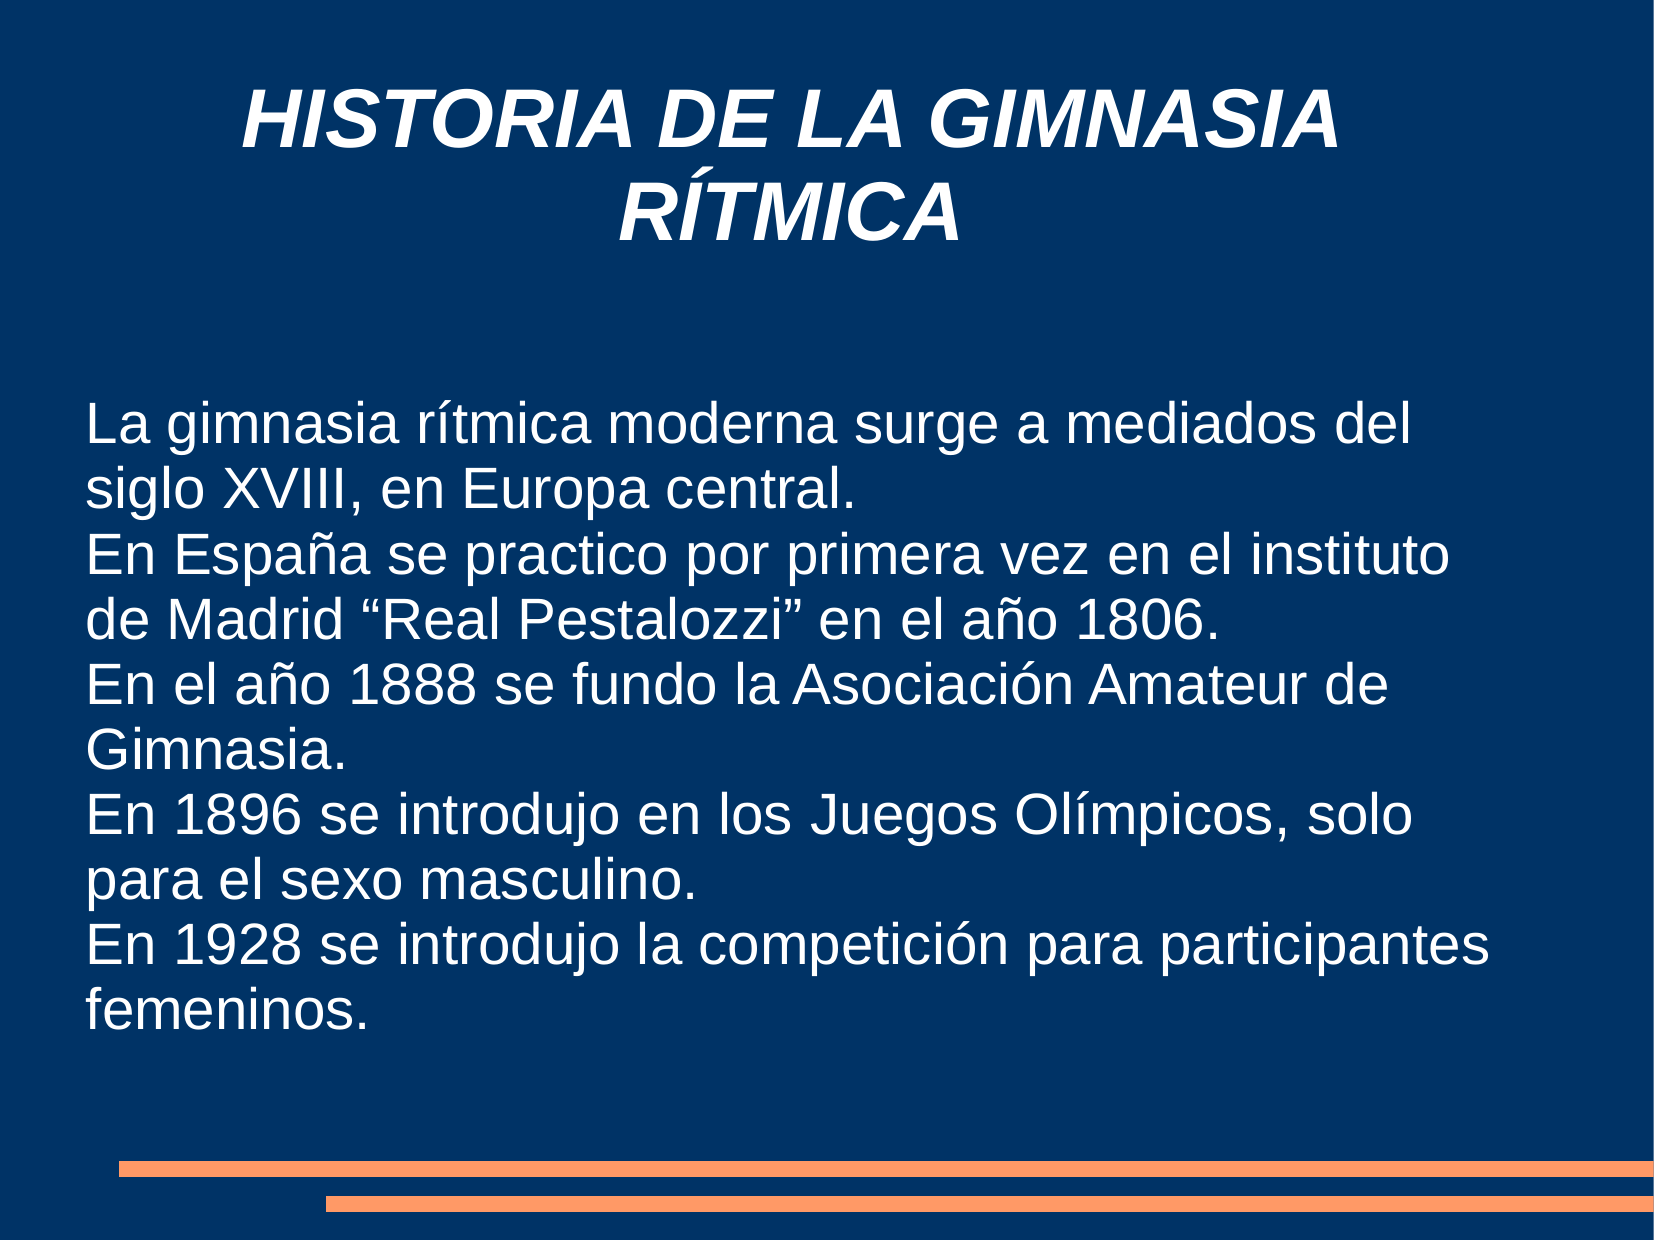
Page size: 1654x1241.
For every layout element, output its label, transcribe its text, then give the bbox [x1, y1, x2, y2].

text_box La gimnasia rítmica moderna surge a mediados del siglo XVIII, en Europa central. En España se practico por primera vez en el instituto de Madrid “Real Pestalozzi” en el año 1806. En el año 1888 se fundo la Asociación Amateur de Gimnasia. En 1896 se introdujo en los Juegos Olímpicos, solo para el sexo masculino. En 1928 se introdujo la competición para participantes femeninos. [70, 383, 1536, 1115]
text_box HISTORIA DE LA GIMNASIA RÍTMICA [106, 64, 1477, 266]
